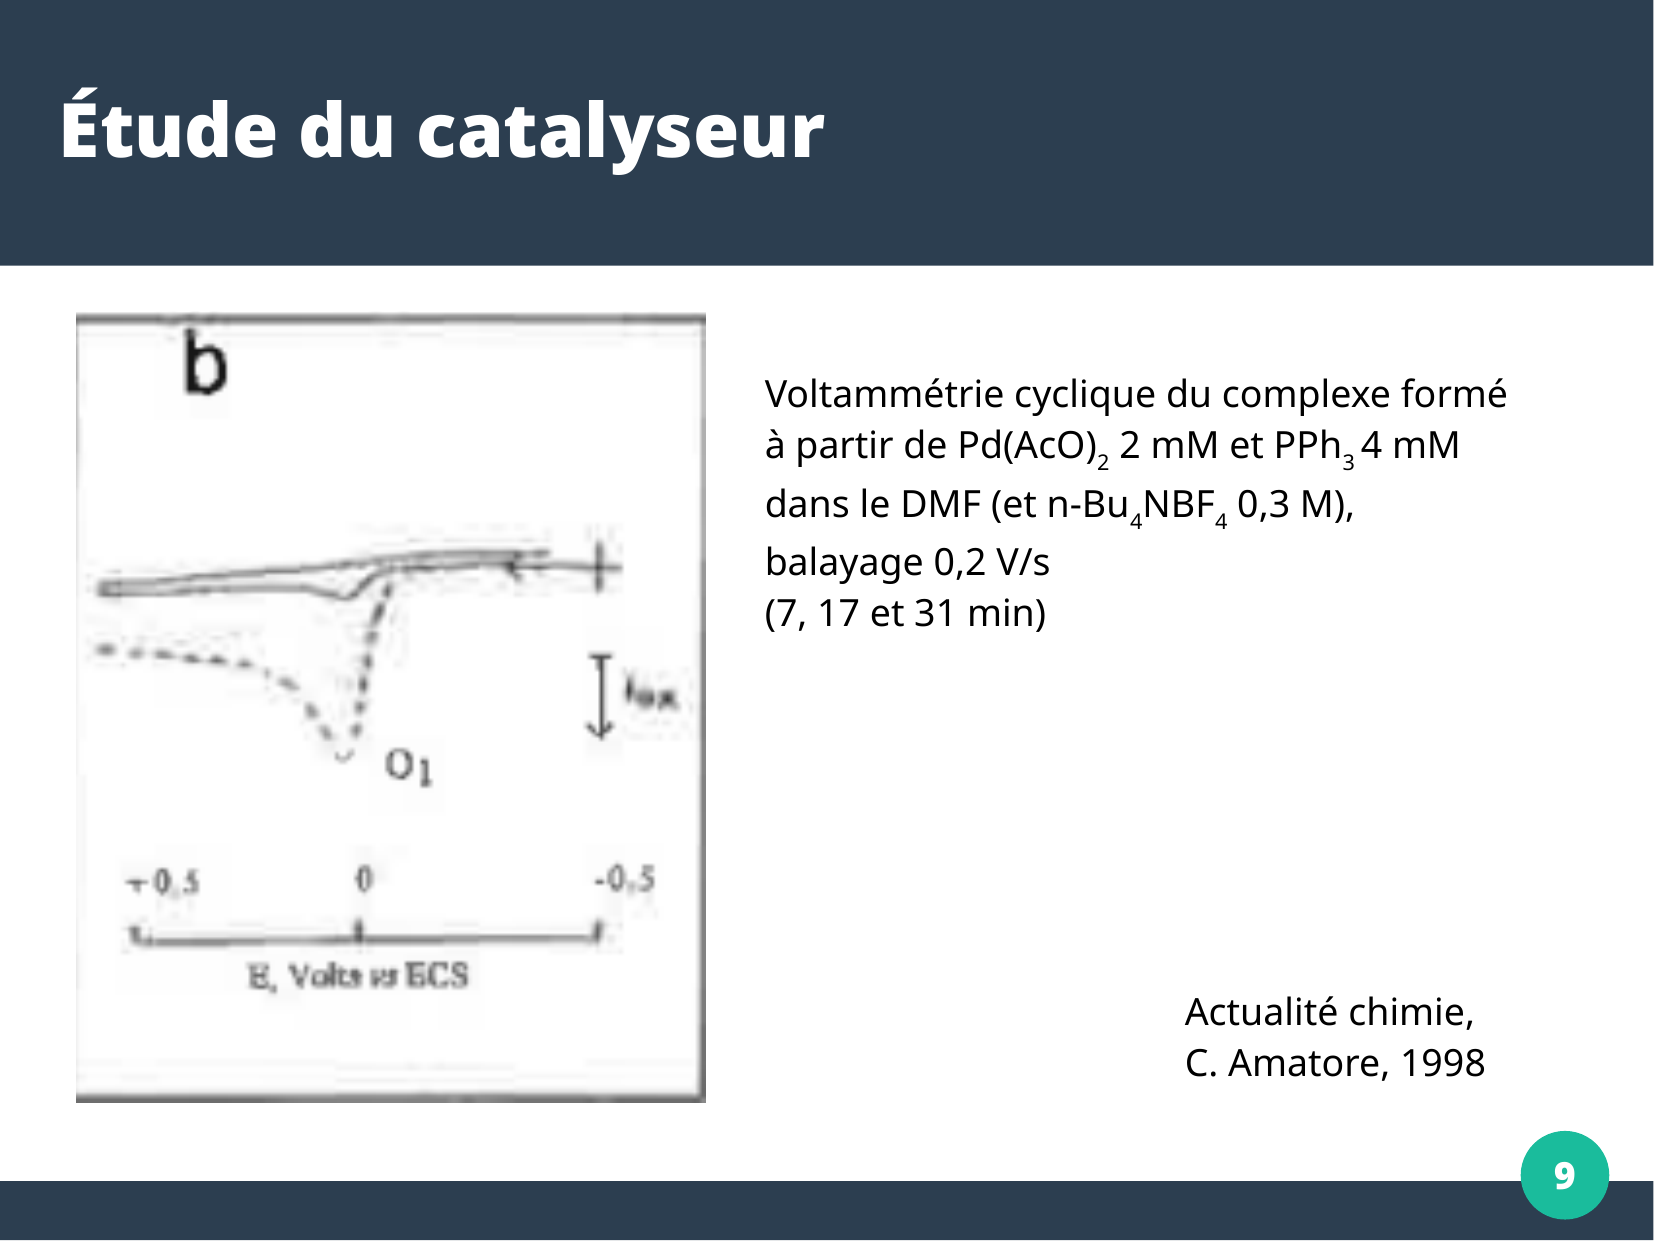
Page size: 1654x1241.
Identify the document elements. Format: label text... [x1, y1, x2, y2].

text_box Actualité chimie, C. Amatore, 1998 [1170, 978, 1561, 1081]
title Étude du catalyseur [59, 49, 1595, 207]
picture [76, 311, 706, 1103]
text_box Voltammétrie cyclique du complexe formé à partir de Pd(AcO)2 2 mM et PPh3 4 mM dans le DMF (et n-Bu4NBF4 0,3 M), balayage 0,2 V/s (7, 17 et 31 min) [750, 360, 1531, 610]
